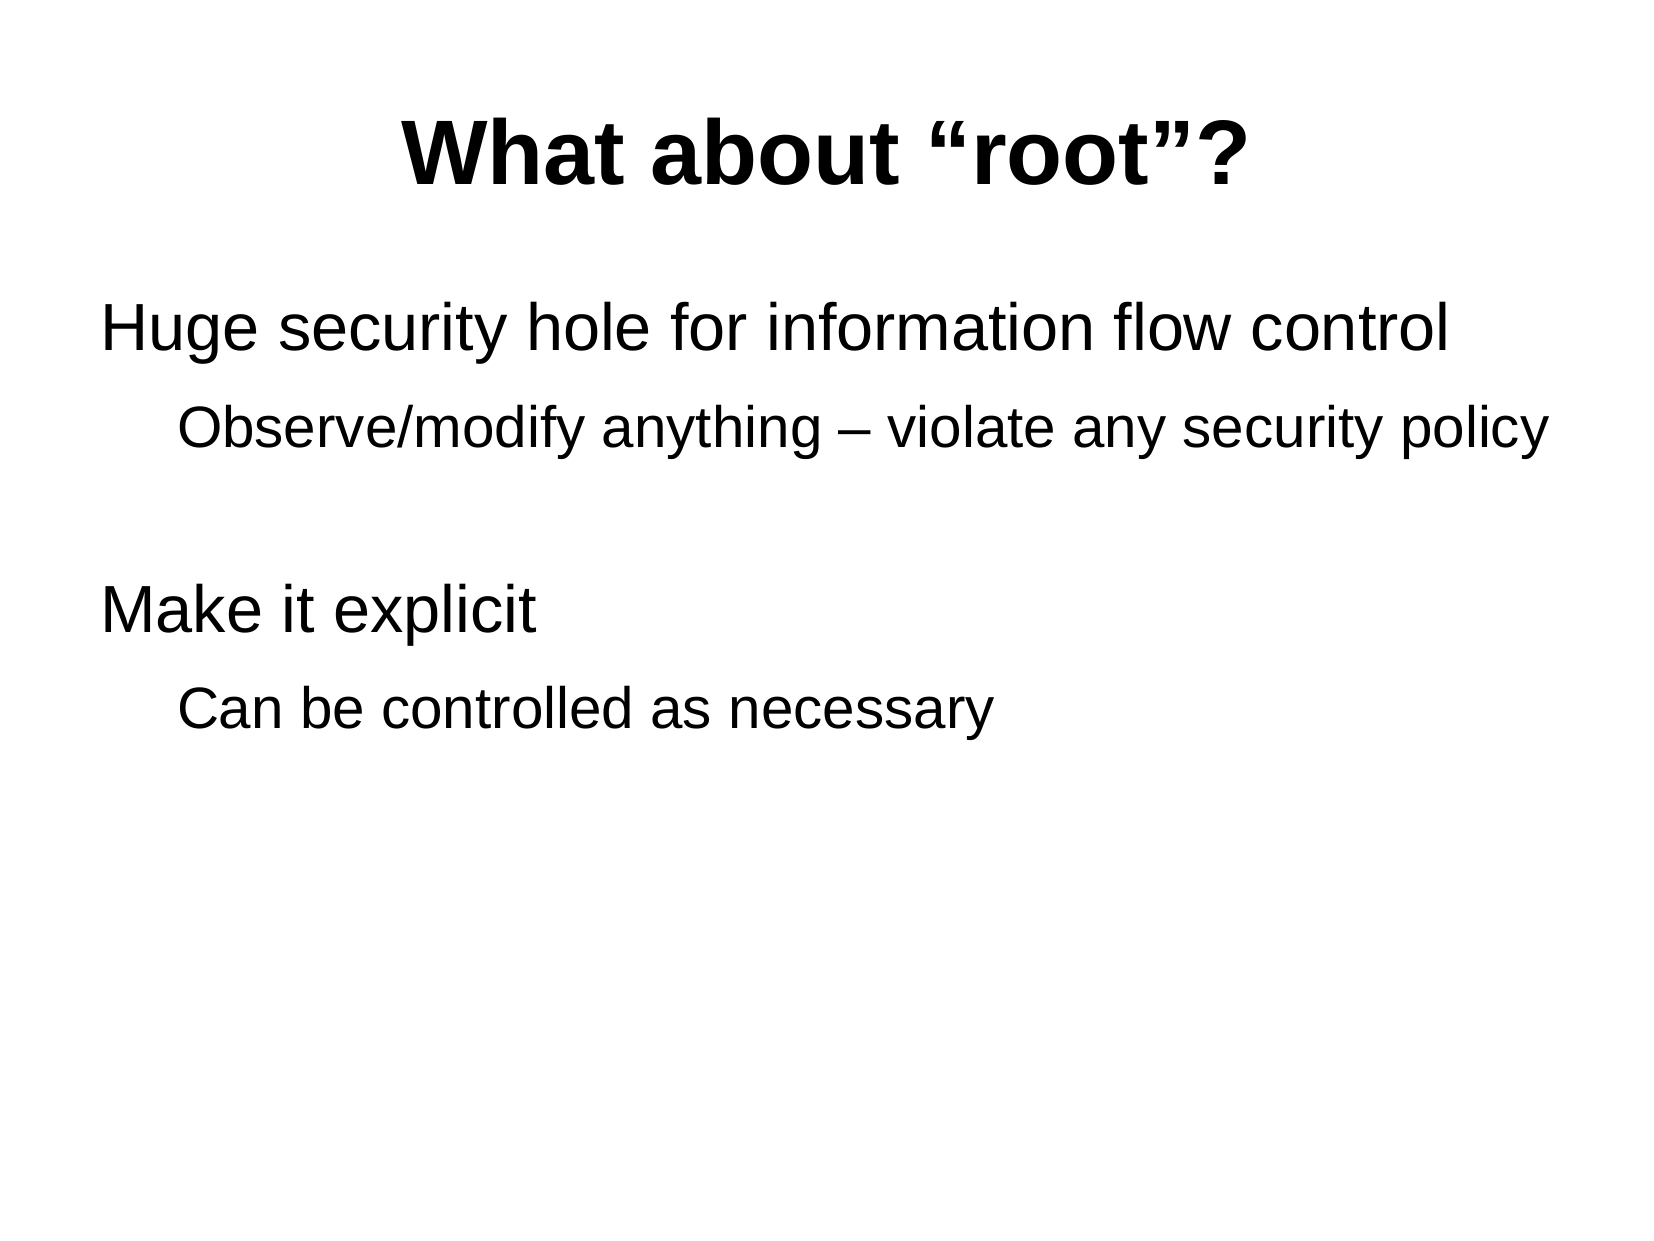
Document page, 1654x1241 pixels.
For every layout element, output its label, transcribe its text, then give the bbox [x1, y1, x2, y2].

title What about “root”? [82, 49, 1571, 257]
list Huge security hole for information flow control Observe/modify anything – violate any security policy Make it explicit Can be controlled as necessary [82, 290, 1613, 1109]
